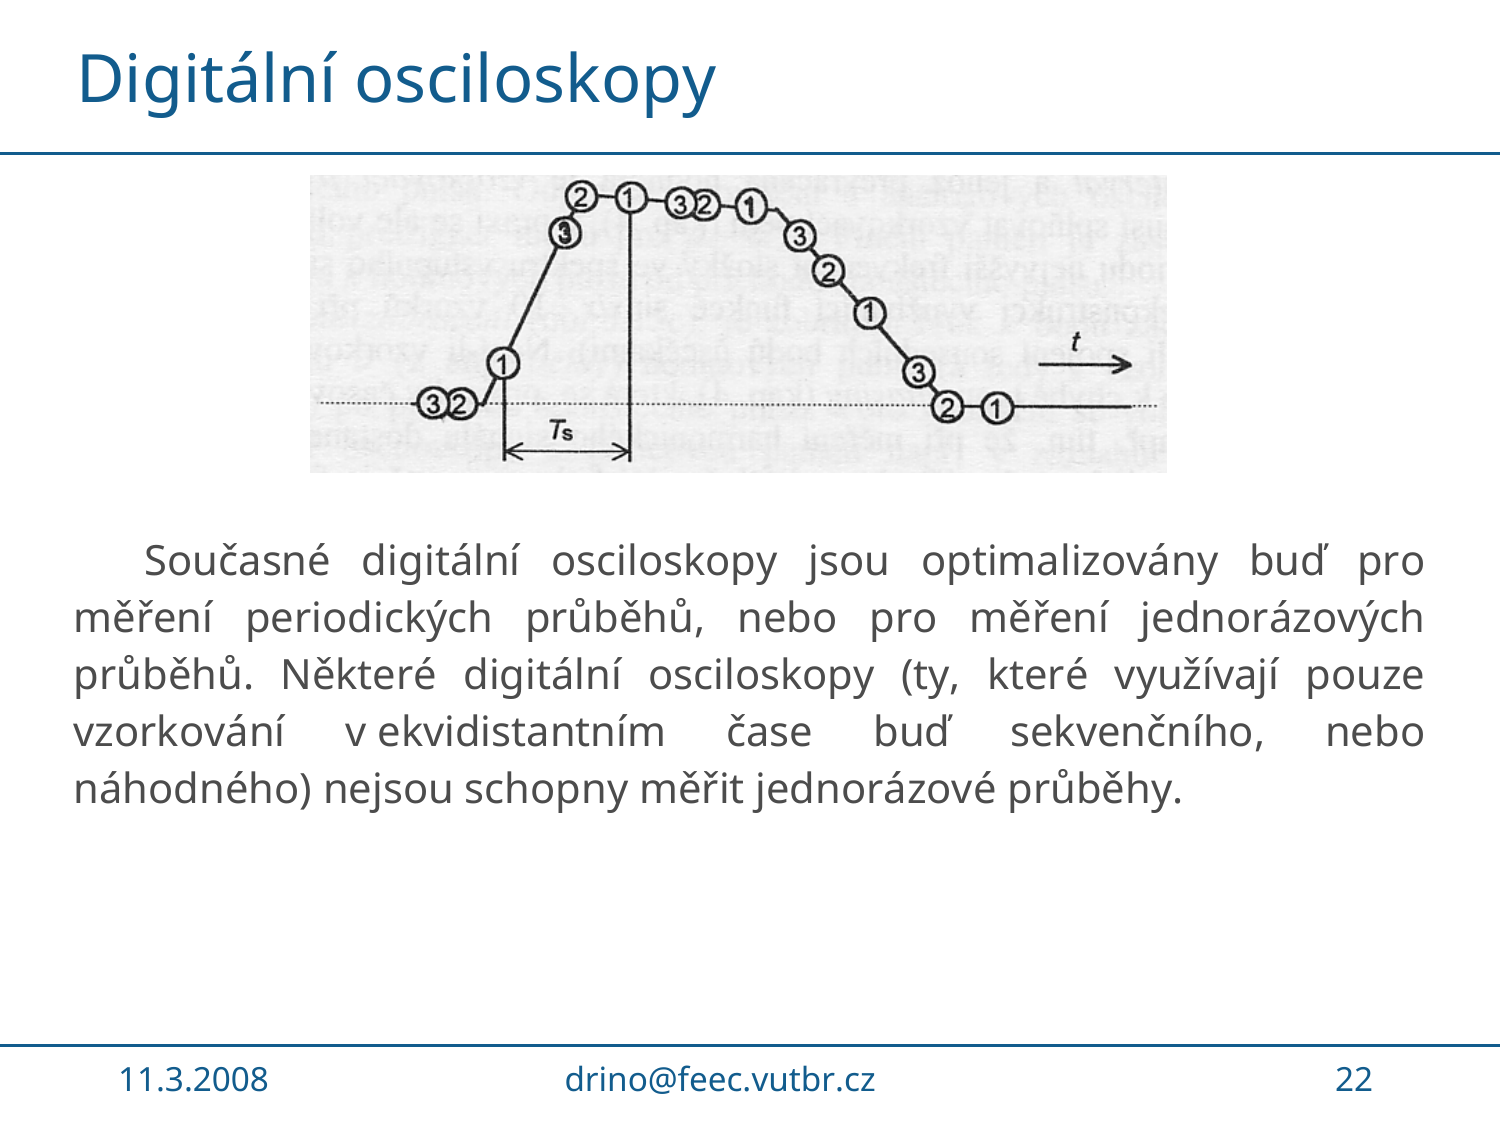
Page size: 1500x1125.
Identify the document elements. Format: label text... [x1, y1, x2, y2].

text_box drino@feec.vutbr.cz [454, 1049, 987, 1125]
title Digitální osciloskopy [0, 0, 1500, 152]
text_box Současné digitální osciloskopy jsou optimalizovány buď pro měření periodických průběhů, nebo pro měření jednorázových průběhů. Některé digitální osciloskopy (ty, které využívají pouze vzorkování v ekvidistantním čase buď sekvenčního, nebo náhodného) nejsou schopny měřit jednorázové průběhy. [59, 178, 1442, 824]
text_box 11.3.2008 [103, 1049, 432, 1125]
text_box 11 [1075, 1049, 1388, 1125]
picture [310, 175, 1167, 473]
